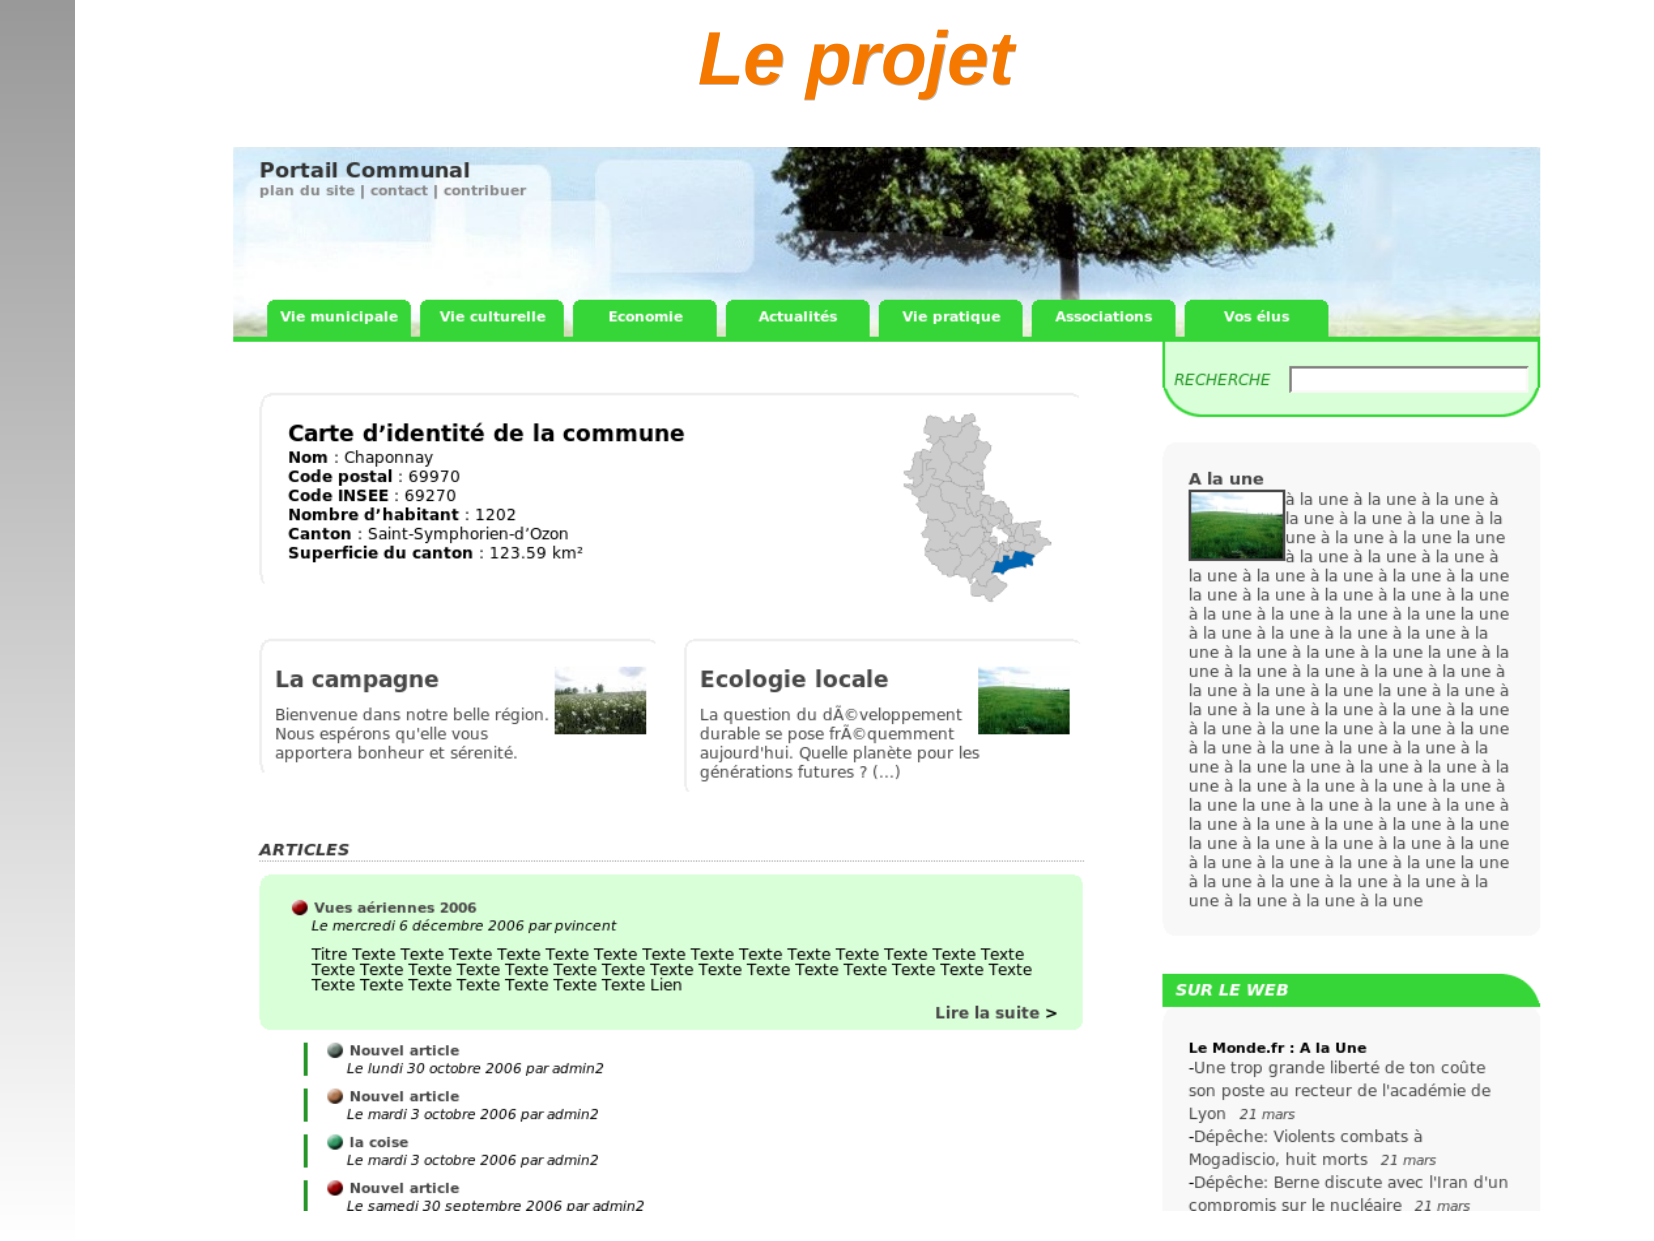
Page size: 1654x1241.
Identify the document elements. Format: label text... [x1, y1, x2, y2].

picture [100, 147, 1607, 1211]
title Le projet [58, 0, 1654, 119]
